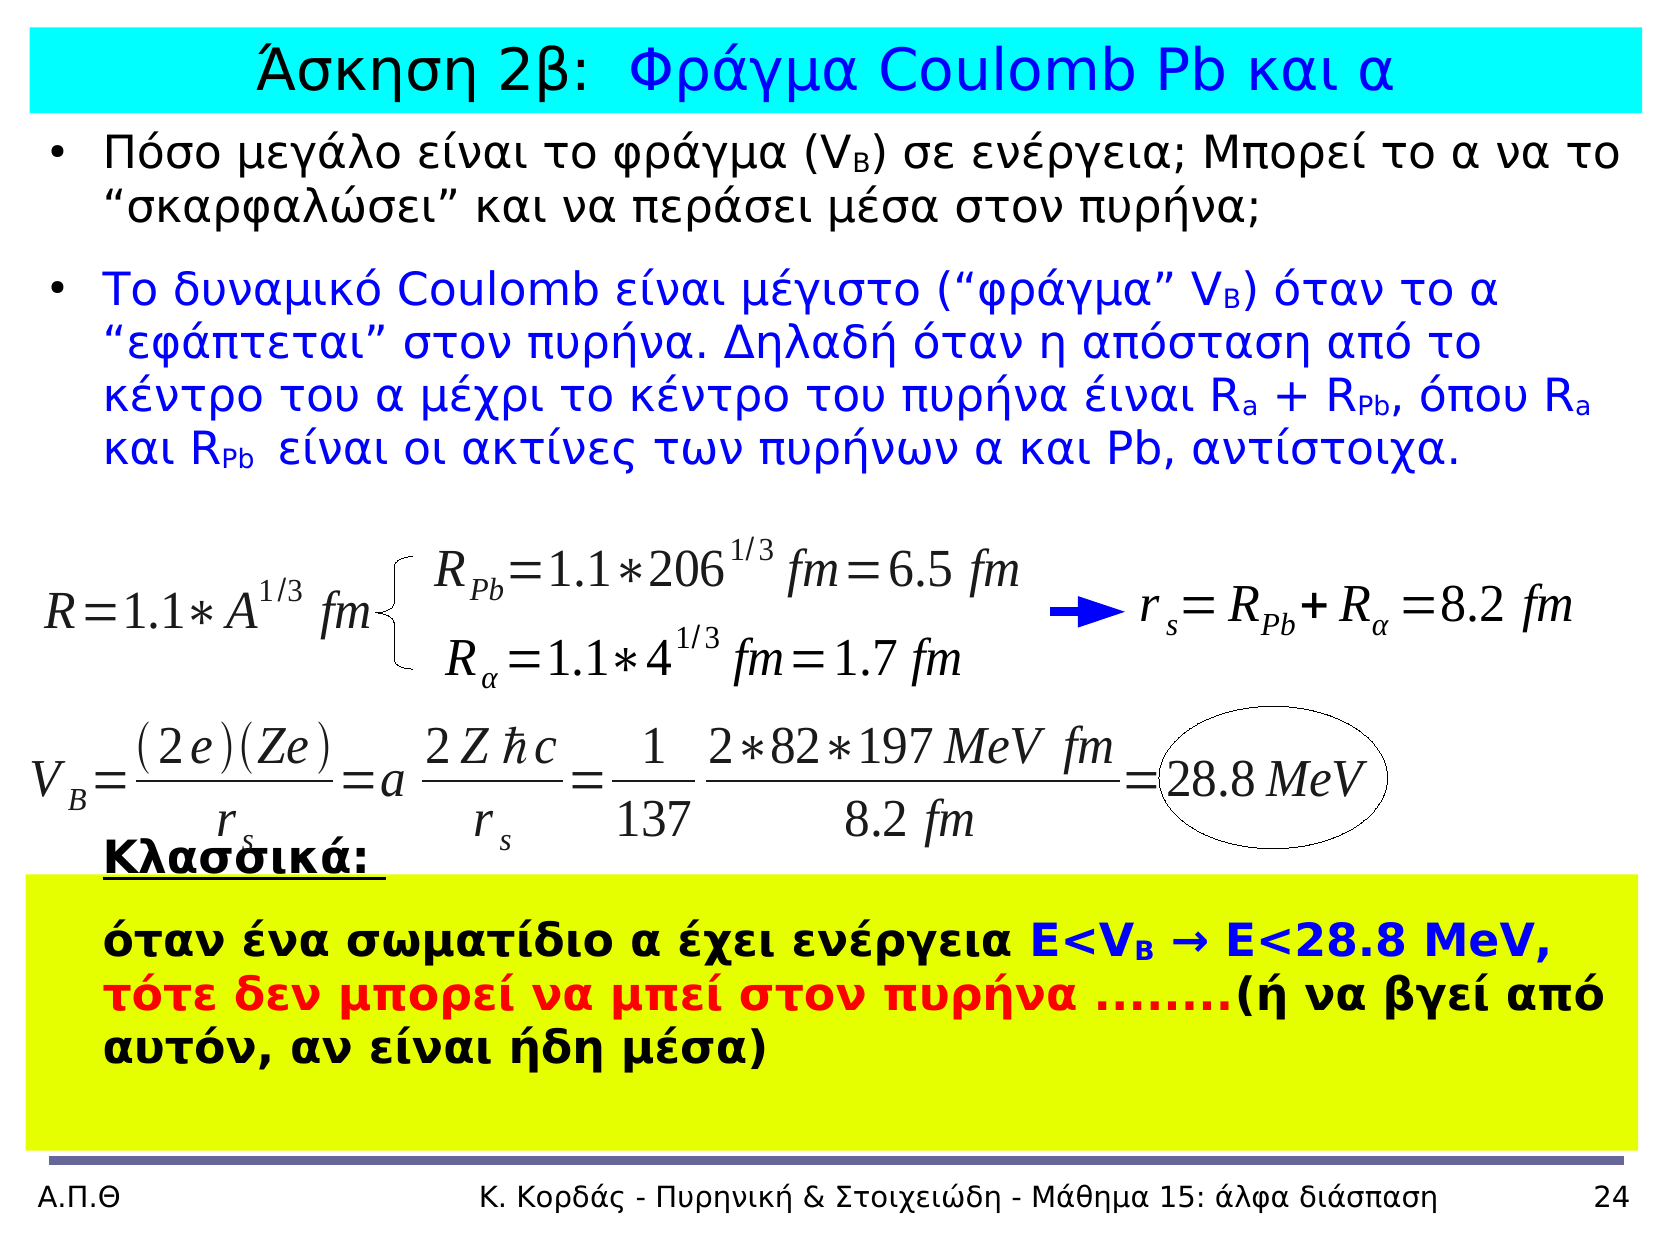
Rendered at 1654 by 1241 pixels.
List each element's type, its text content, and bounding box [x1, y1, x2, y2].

title Άσκηση 2β: Φράγμα Coulomb Pb και α [29, 27, 1643, 114]
chart [16, 712, 1374, 860]
chart [417, 529, 1033, 610]
chart [28, 571, 384, 644]
chart [429, 618, 979, 699]
text_box [25, 874, 31, 1151]
chart [1126, 571, 1590, 645]
list Πόσο μεγάλο είναι το φράγμα (VB) σε ενέργεια; Μπορεί το α να το “σκαρφαλώσει” και να περάσει μέσα στον πυρήνα; Το δυναμικό Coulomb είναι μέγιστο (“φράγμα” VB) όταν το α “εφάπτεται” στον πυρήνα. Δηλαδή όταν η απόσταση από το κέντρο του α μέχρι το κέντρο του πυρήνα έιναι Ra + RPb, όπου Ra και RPb είναι οι ακτίνες των πυρήνων α και Pb, αντίστοιχα. Κλασσικά: όταν ένα σωματίδιο α έχει ενέργεια E<VB → E<28.8 MeV, τότε δεν μπορεί να μπεί στον πυρήνα ........(ή να βγεί από αυτόν, αν είναι ήδη μέσα) [31, 126, 1645, 1151]
